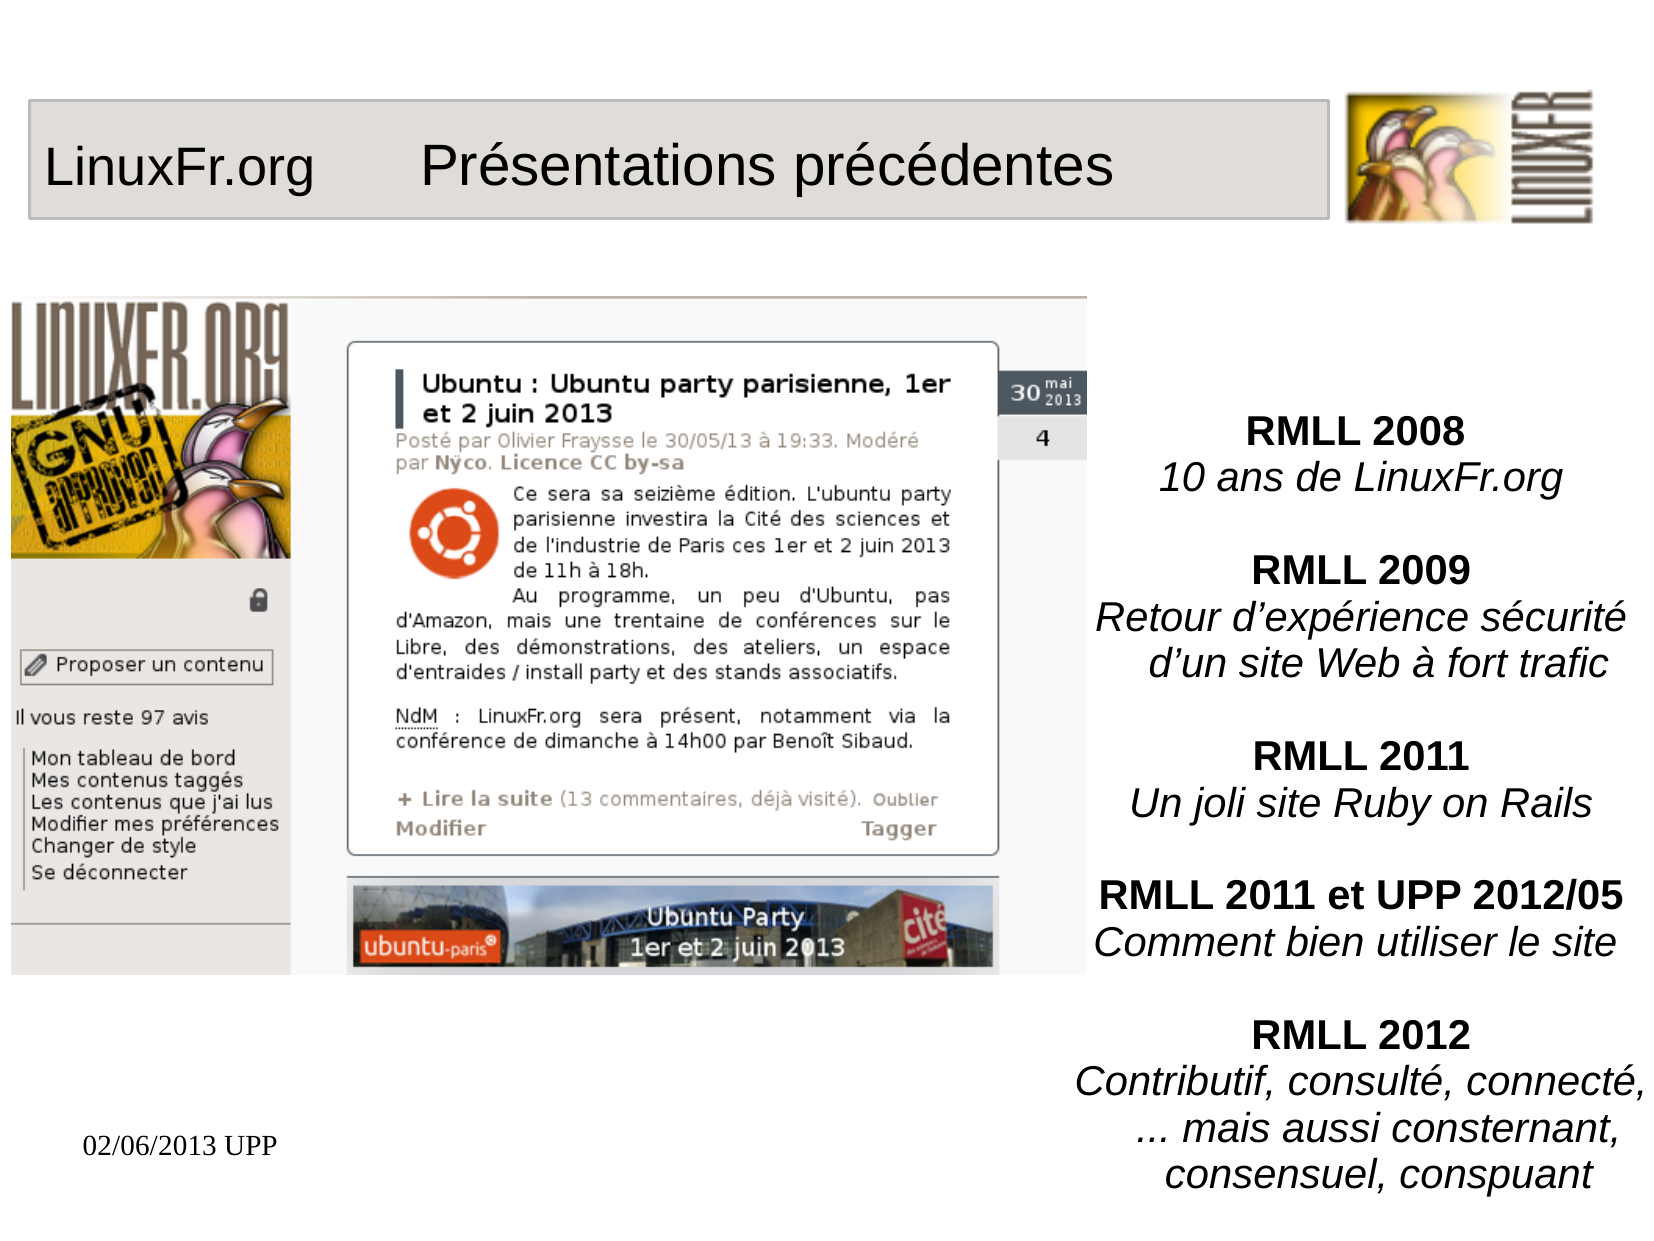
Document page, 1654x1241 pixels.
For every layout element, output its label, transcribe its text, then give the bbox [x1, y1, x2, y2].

picture [11, 296, 1087, 975]
text_box RMLL 2008 10 ans de LinuxFr.org RMLL 2009 Retour d’expérience sécurité d’un site Web à fort trafic RMLL 2011 Un joli site Ruby on Rails RMLL 2011 et UPP 2012/05 Comment bien utiliser le site RMLL 2012 Contributif, consulté, connecté, ... mais aussi consternant, consensuel, conspuant [1033, 407, 1654, 1235]
picture [1341, 88, 1601, 229]
title LinuxFr.org Présentations précédentes [29, 100, 1329, 219]
